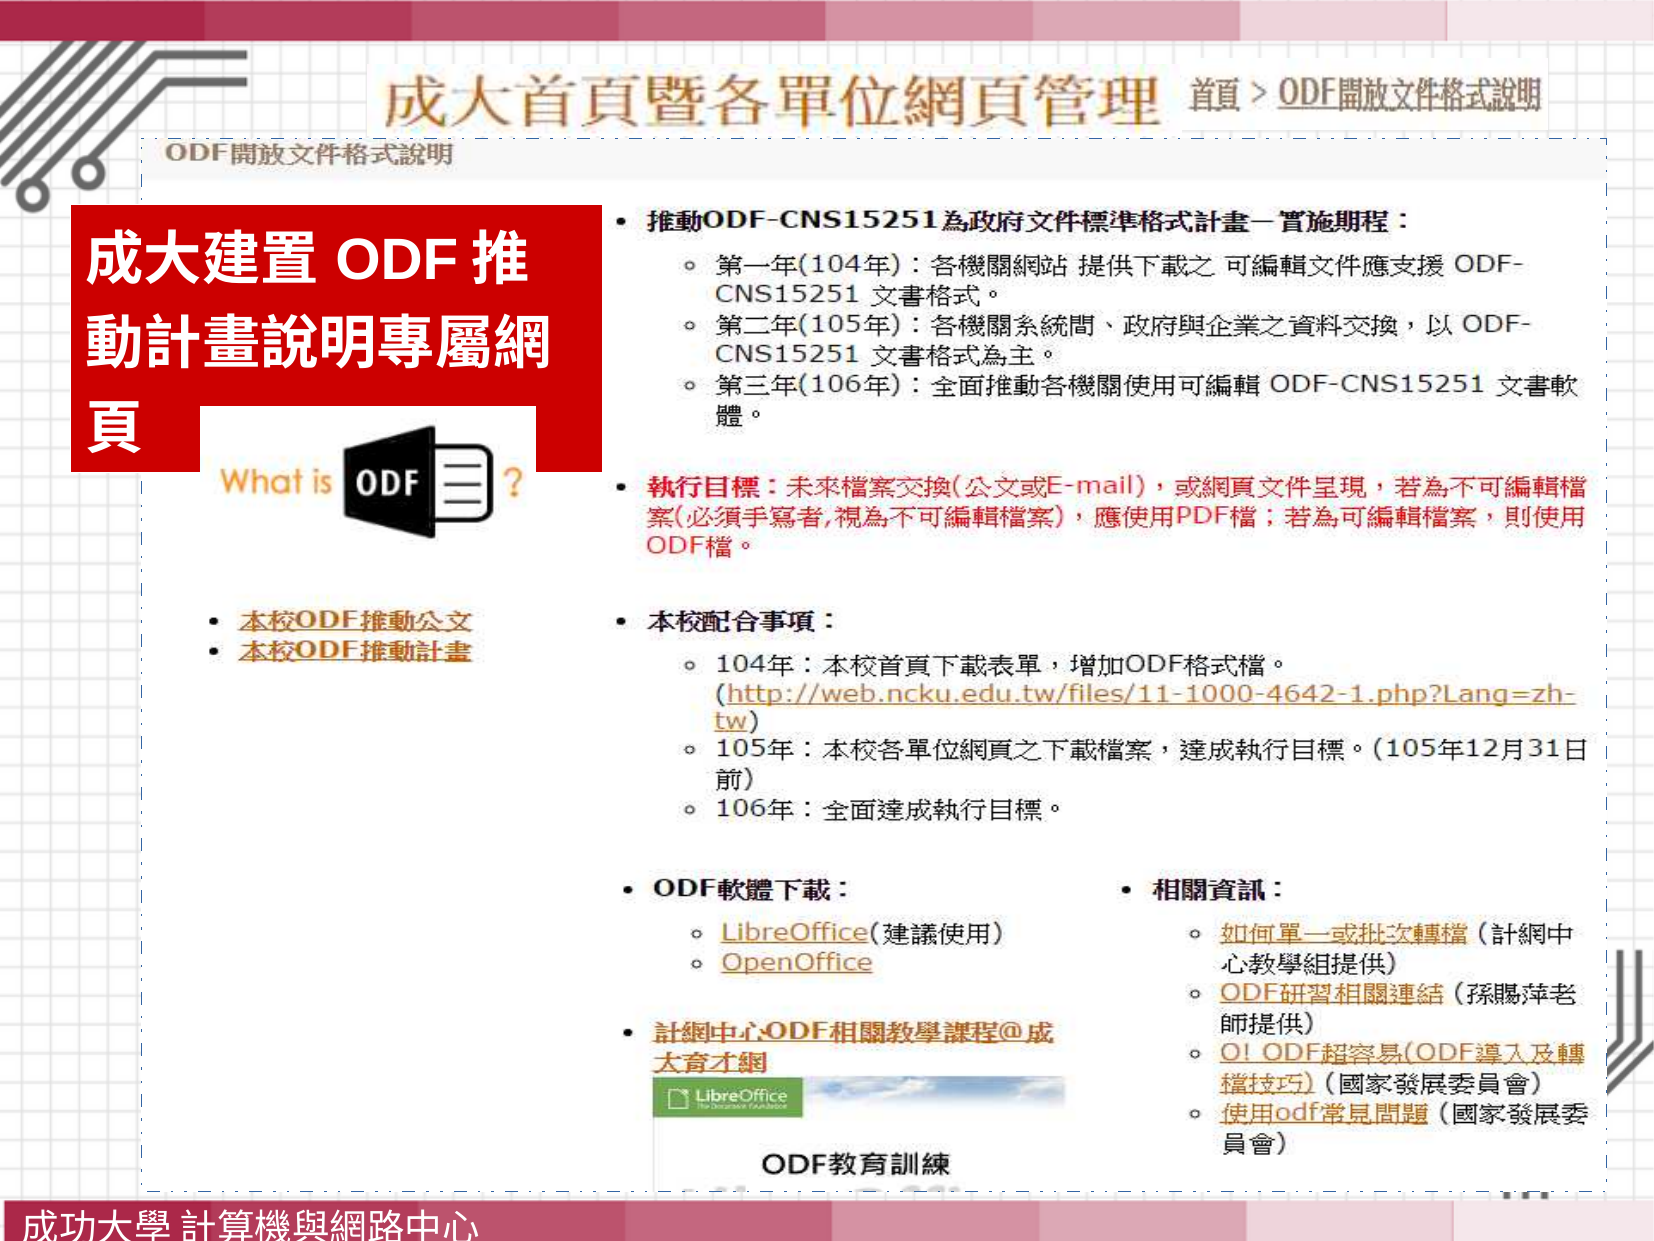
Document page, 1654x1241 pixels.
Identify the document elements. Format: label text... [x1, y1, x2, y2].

text_box 成功大學 計算機與網路中心 [6, 1190, 497, 1241]
picture [0, 0, 1654, 1241]
text_box 成大建置ODF推動計畫說明專屬網頁 [70, 204, 603, 367]
